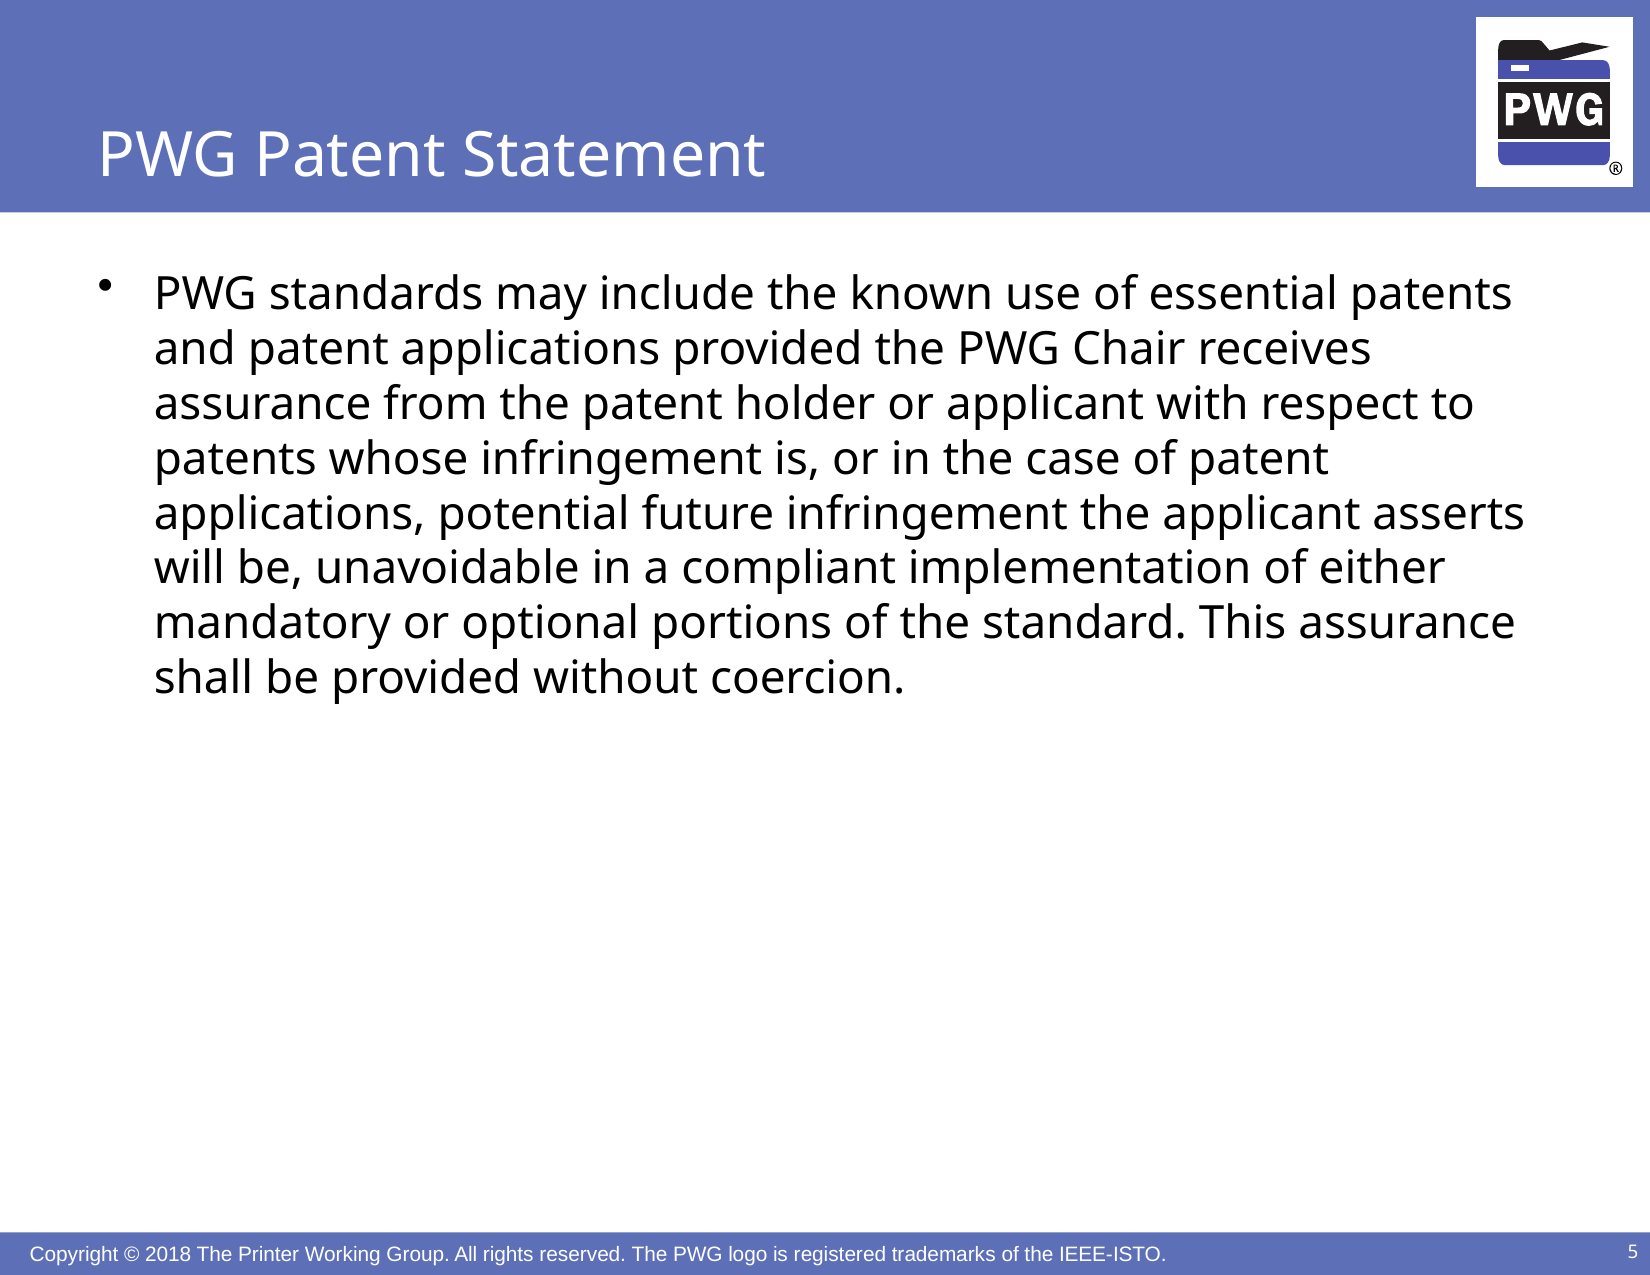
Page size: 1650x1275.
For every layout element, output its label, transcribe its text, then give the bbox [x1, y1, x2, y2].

title PWG Patent Statement [82, 8, 1449, 198]
list PWG standards may include the known use of essential patents and patent applications provided the PWG Chair receives assurance from the patent holder or applicant with respect to patents whose infringement is, or in the case of patent applications, potential future infringement the applicant asserts will be, unavoidable in a compliant implementation of either mandatory or optional portions of the standard. This assurance shall be provided without coercion. [82, 254, 1568, 1233]
